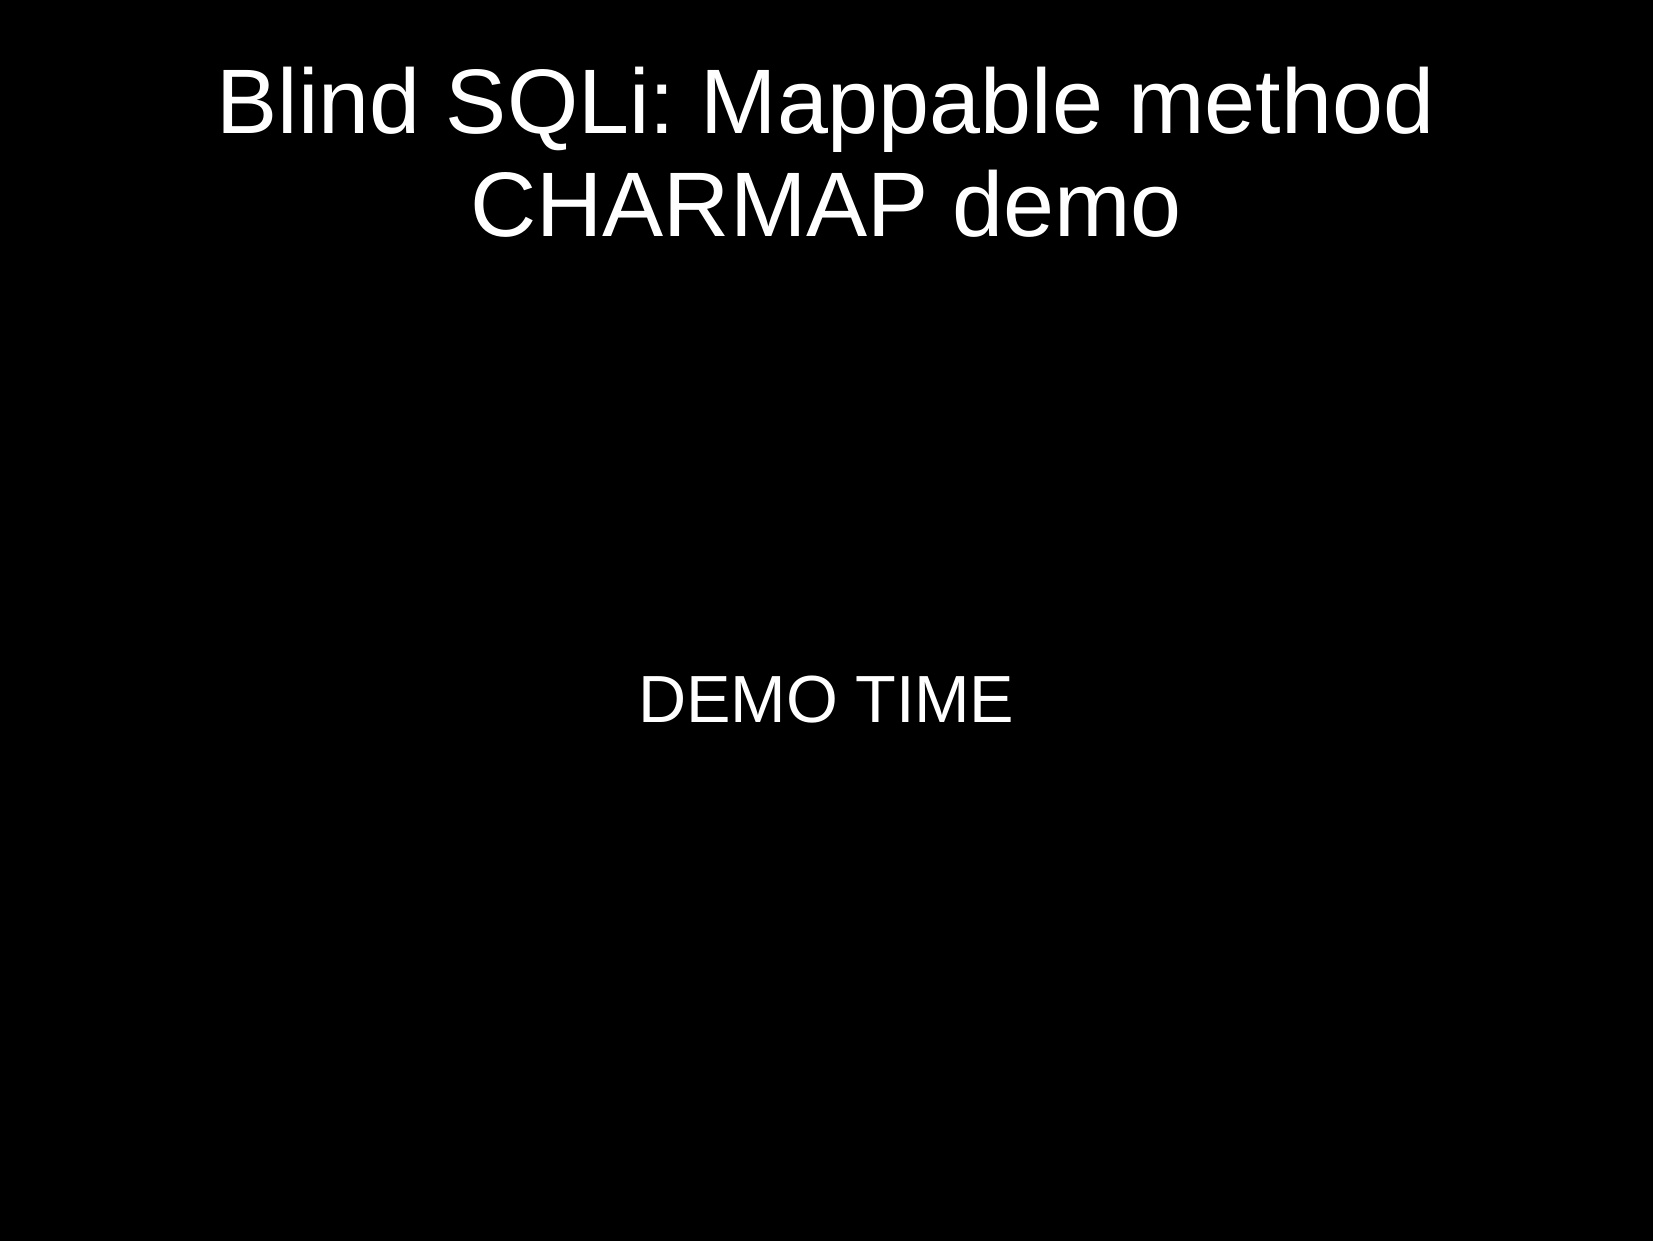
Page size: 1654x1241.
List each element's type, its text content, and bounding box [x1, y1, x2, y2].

title Blind SQLi: Mappable method CHARMAP demo [82, 45, 1571, 261]
subtitle DEMO TIME [82, 297, 1571, 1102]
